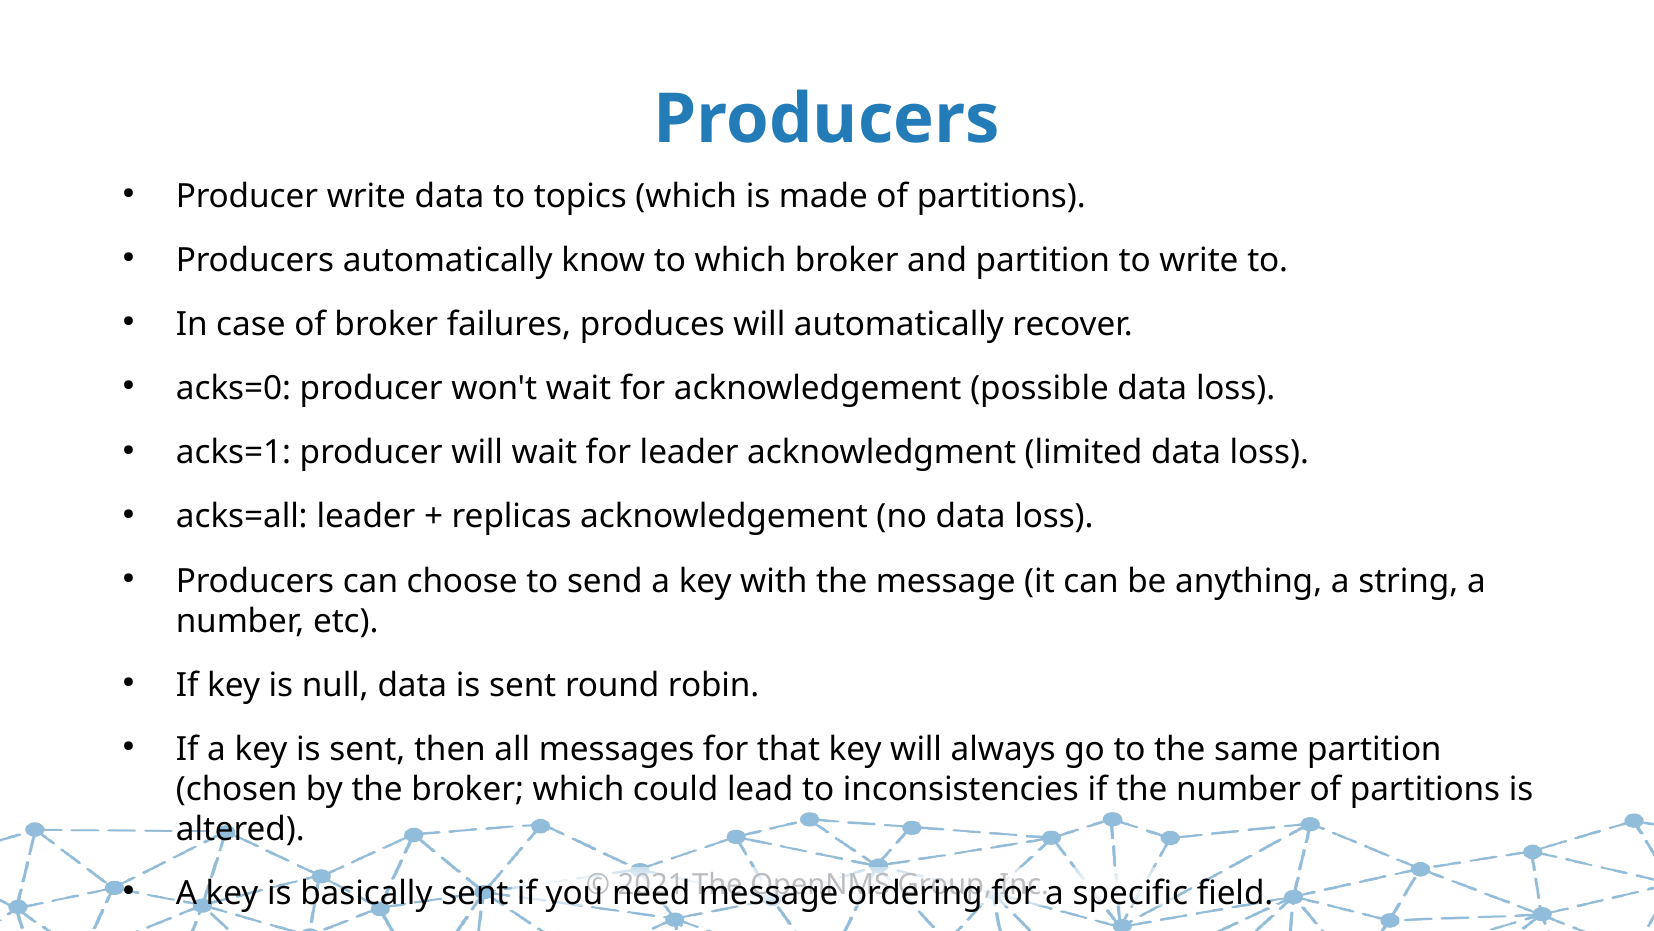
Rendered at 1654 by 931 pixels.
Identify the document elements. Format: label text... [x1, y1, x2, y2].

list Producer write data to topics (which is made of partitions). Producers automatically know to which broker and partition to write to. In case of broker failures, produces will automatically recover. acks=0: producer won't wait for acknowledgement (possible data loss). acks=1: producer will wait for leader acknowledgment (limited data loss). acks=all: leader + replicas acknowledgement (no data loss). Producers can choose to send a key with the message (it can be anything, a string, a number, etc). If key is null, data is sent round robin. If a key is sent, then all messages for that key will always go to the same partition (chosen by the broker; which could lead to inconsistencies if the number of partitions is altered). A key is basically sent if you need message ordering for a specific field. [378, 454, 1291, 493]
title Producers [155, 109, 1498, 121]
